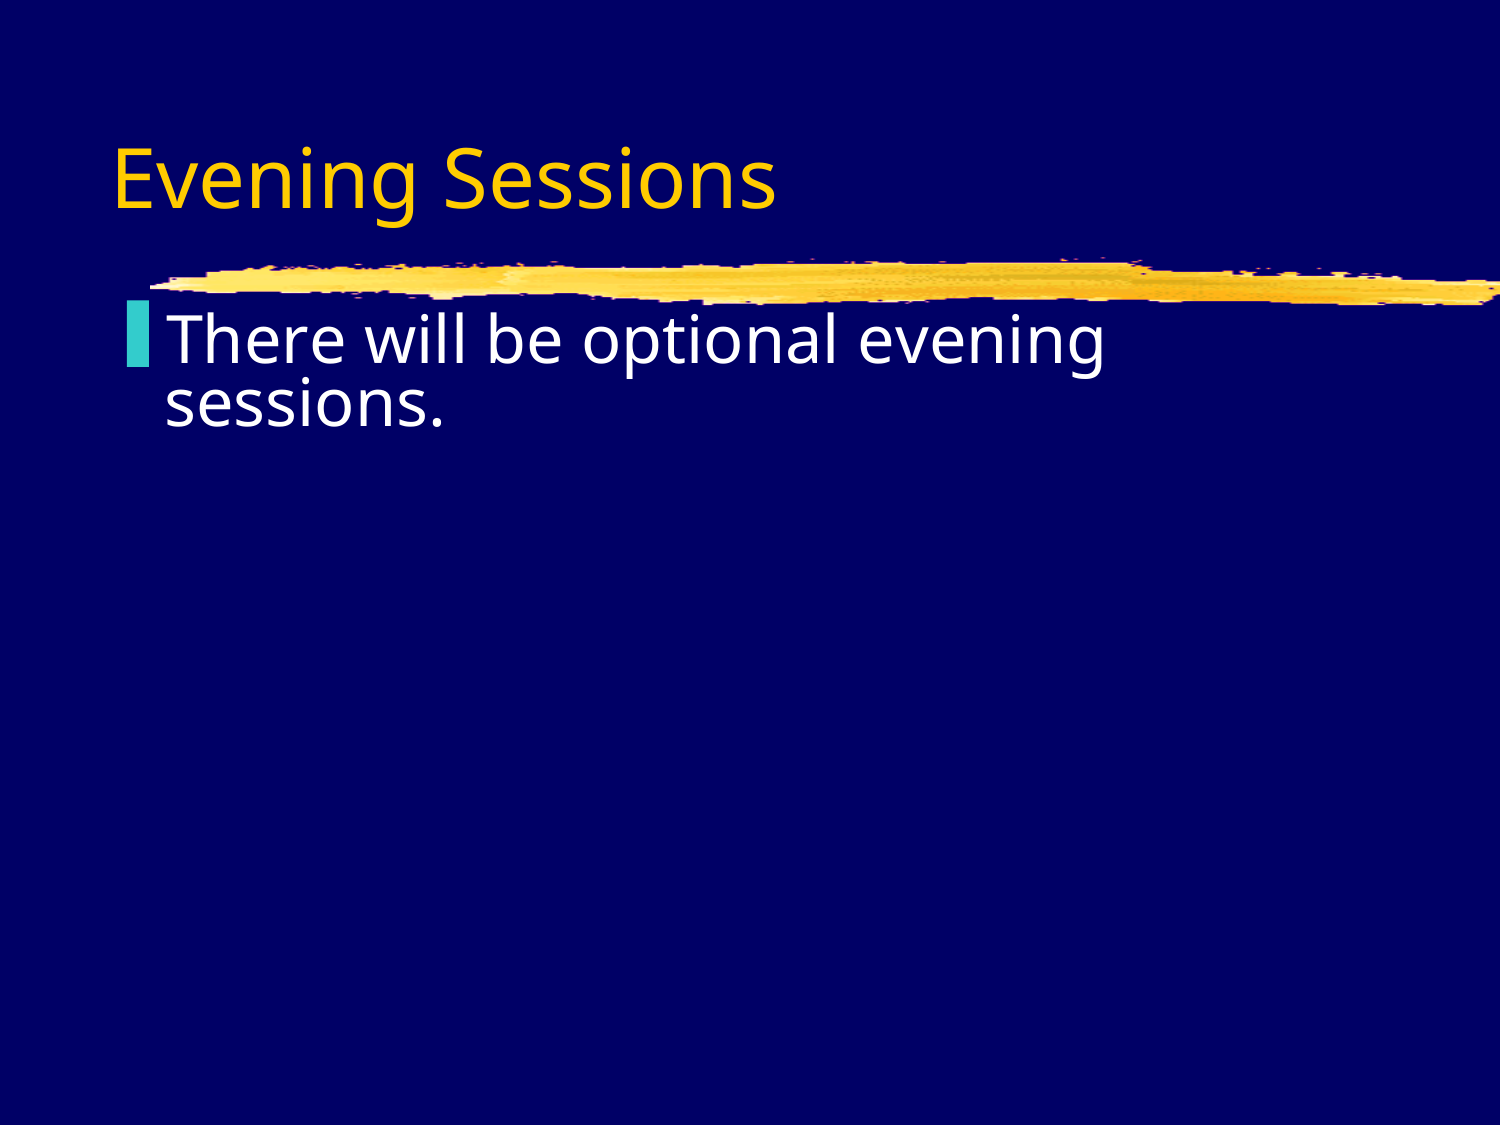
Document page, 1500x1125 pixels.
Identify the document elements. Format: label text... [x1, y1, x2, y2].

list There will be optional evening sessions. [110, 312, 1391, 1118]
picture [150, 252, 1500, 316]
title Evening Sessions [110, 78, 1391, 297]
